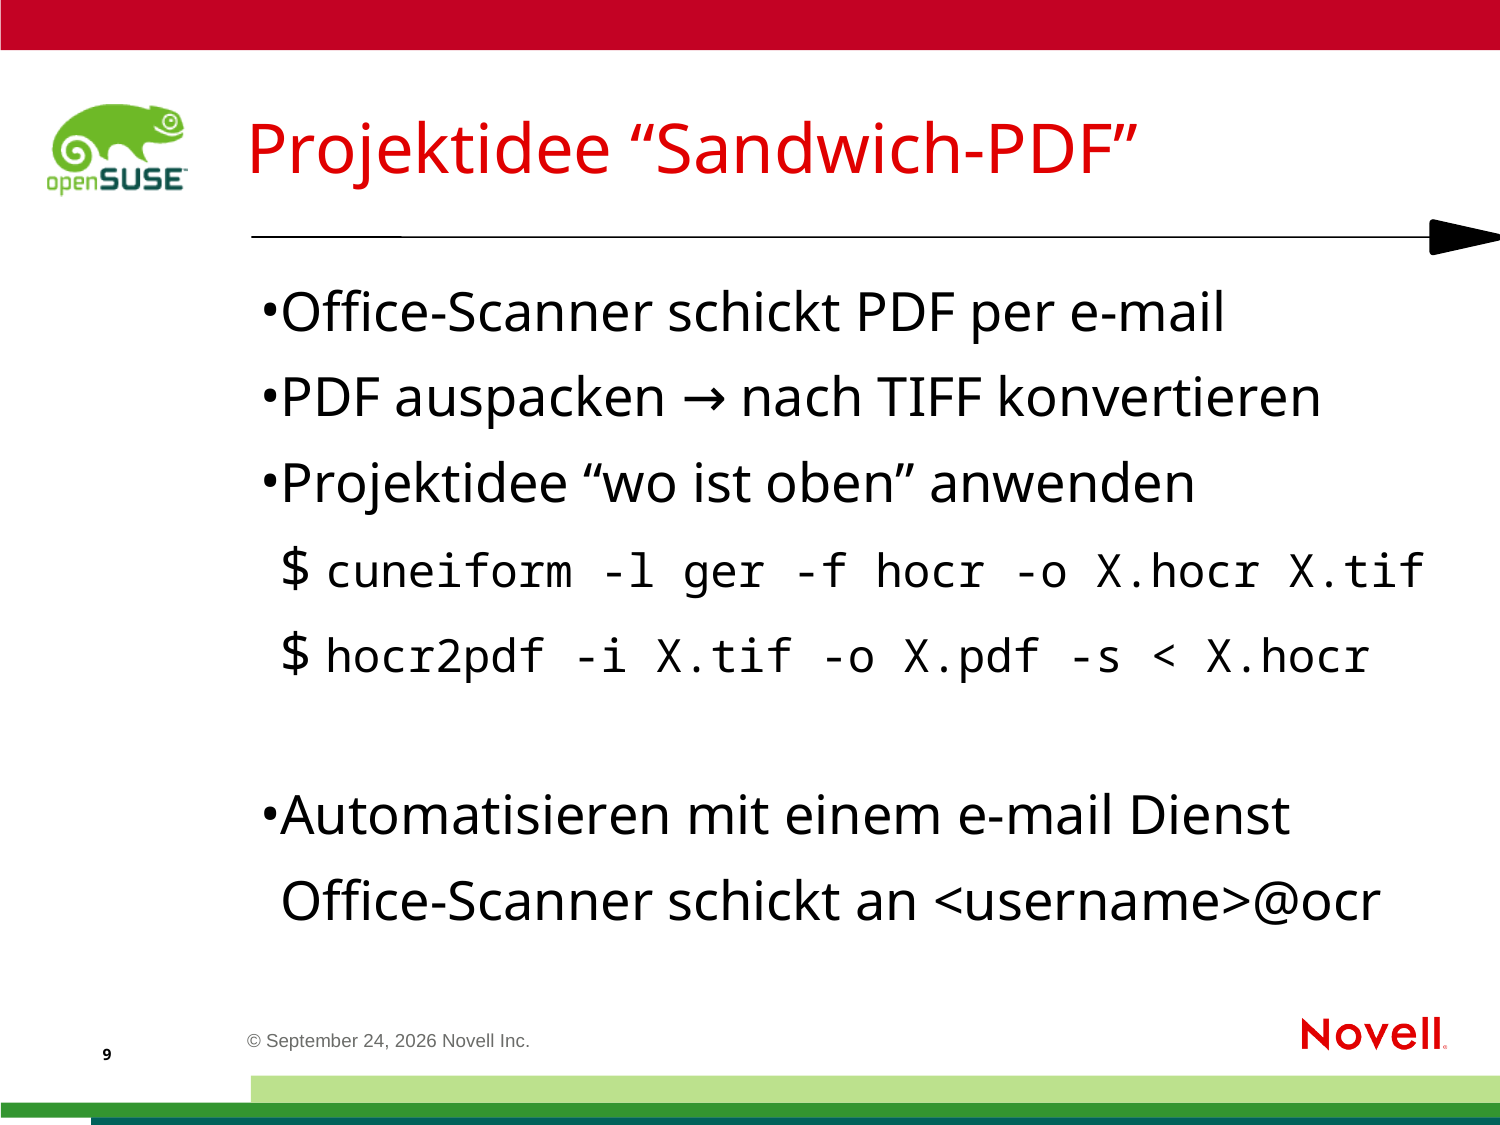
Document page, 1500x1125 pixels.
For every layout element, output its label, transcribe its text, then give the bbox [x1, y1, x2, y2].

list Office-Scanner schickt PDF per e-mail PDF auspacken → nach TIFF konvertieren Projektidee “wo ist oben” anwenden $ cuneiform -l ger -f hocr -o X.hocr X.tif $ hocr2pdf -i X.tif -o X.pdf -s < X.hocr Automatisieren mit einem e-mail Dienst Office-Scanner schickt an <username>@ocr [245, 267, 1458, 1026]
picture [1295, 1026, 1453, 1056]
title Projektidee “Sandwich-PDF” [246, 60, 1409, 239]
picture [47, 104, 188, 197]
